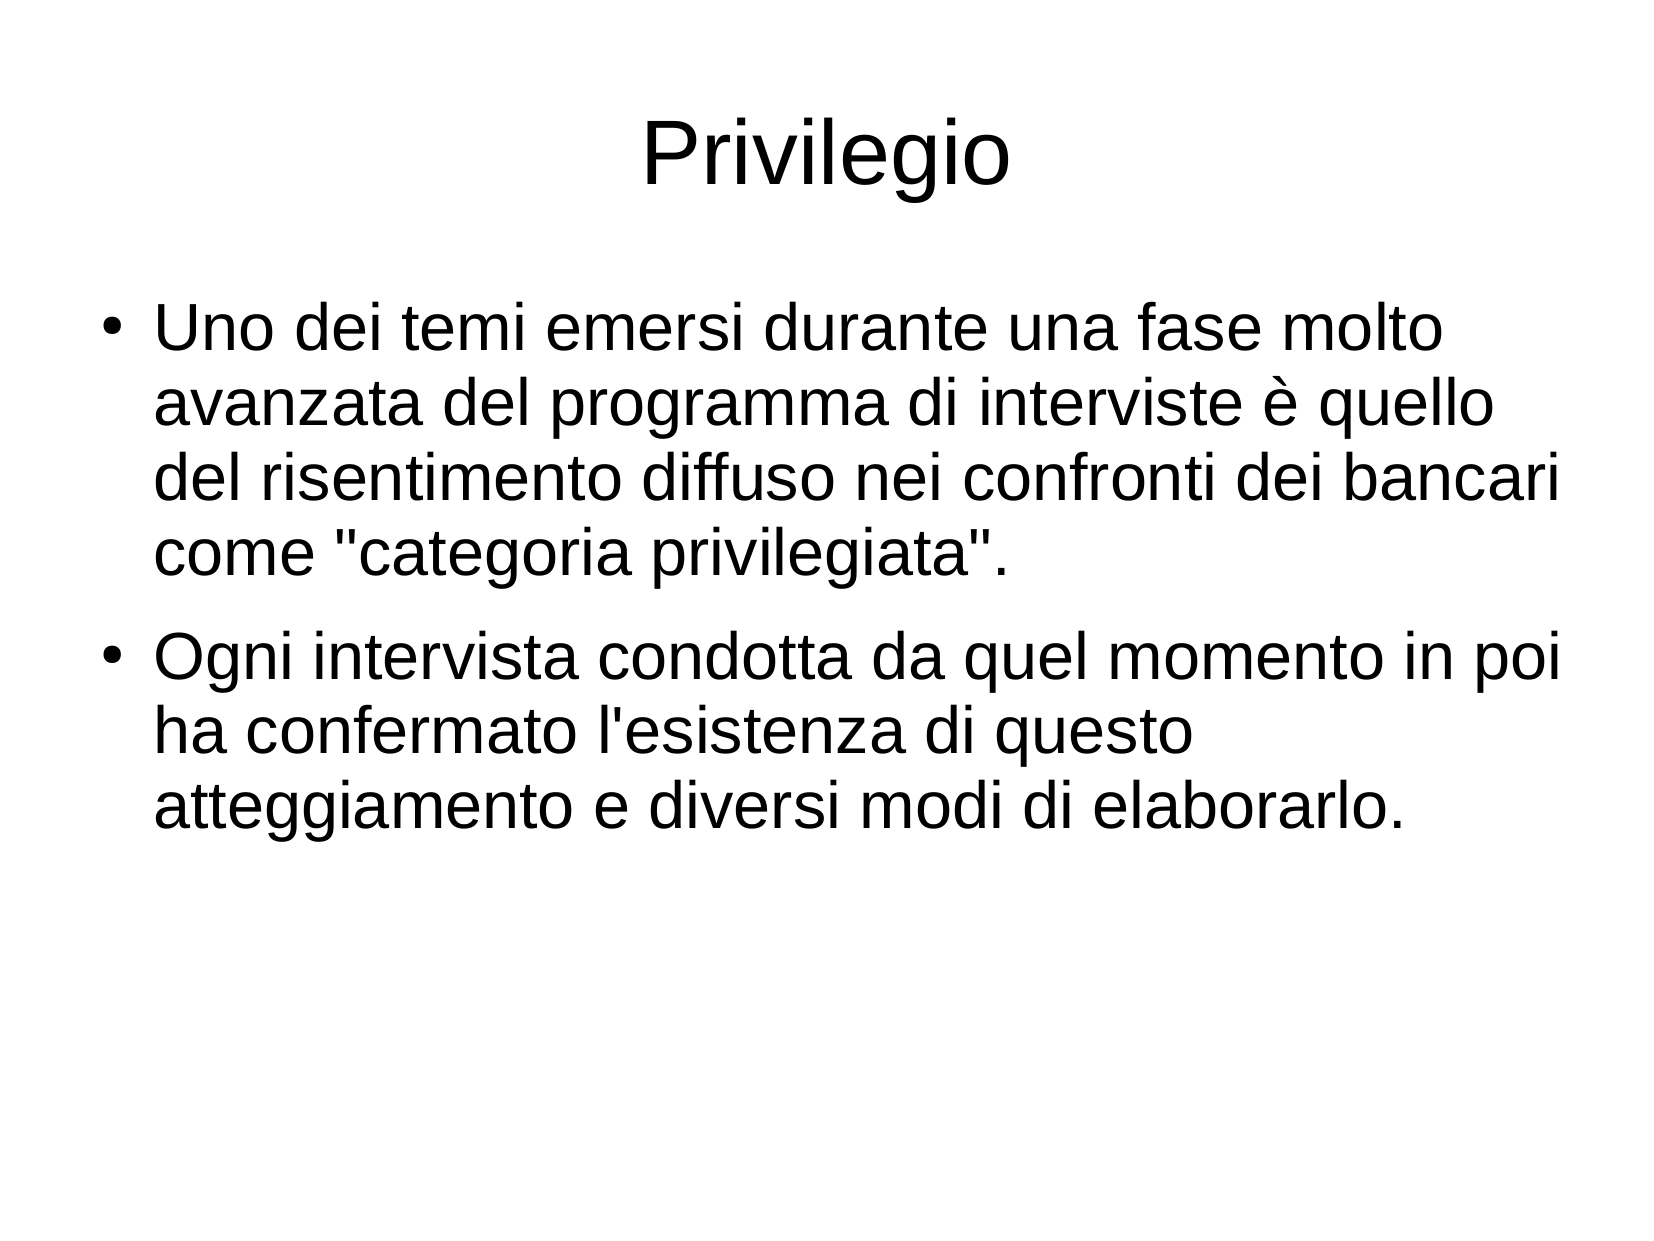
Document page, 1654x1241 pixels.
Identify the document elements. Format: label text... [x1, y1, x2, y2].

list Uno dei temi emersi durante una fase molto avanzata del programma di interviste è quello del risentimento diffuso nei confronti dei bancari come "categoria privilegiata". Ogni intervista condotta da quel momento in poi ha confermato l'esistenza di questo atteggiamento e diversi modi di elaborarlo. [82, 290, 1571, 1109]
title Privilegio [82, 49, 1571, 257]
